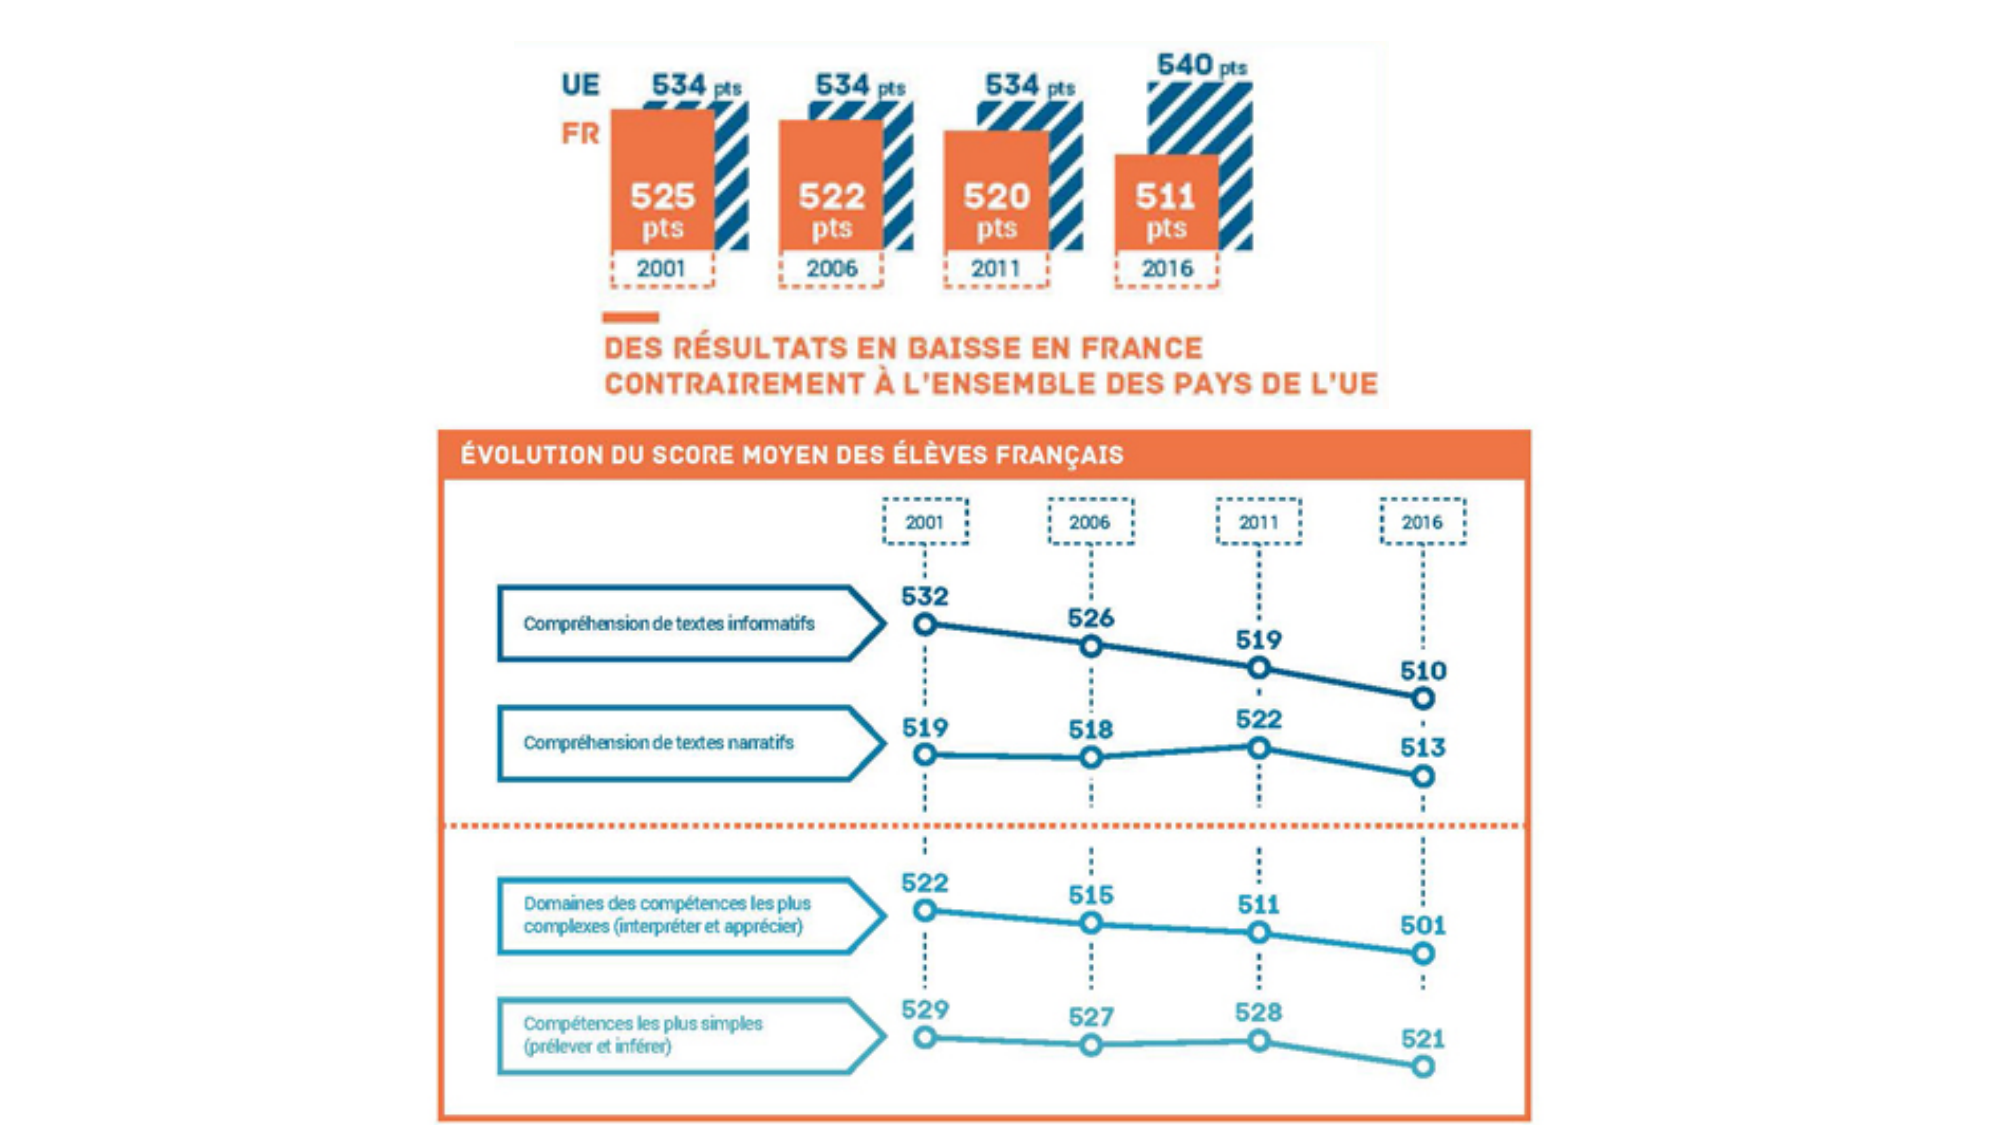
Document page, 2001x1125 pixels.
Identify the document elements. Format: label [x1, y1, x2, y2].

picture [422, 41, 1565, 1125]
